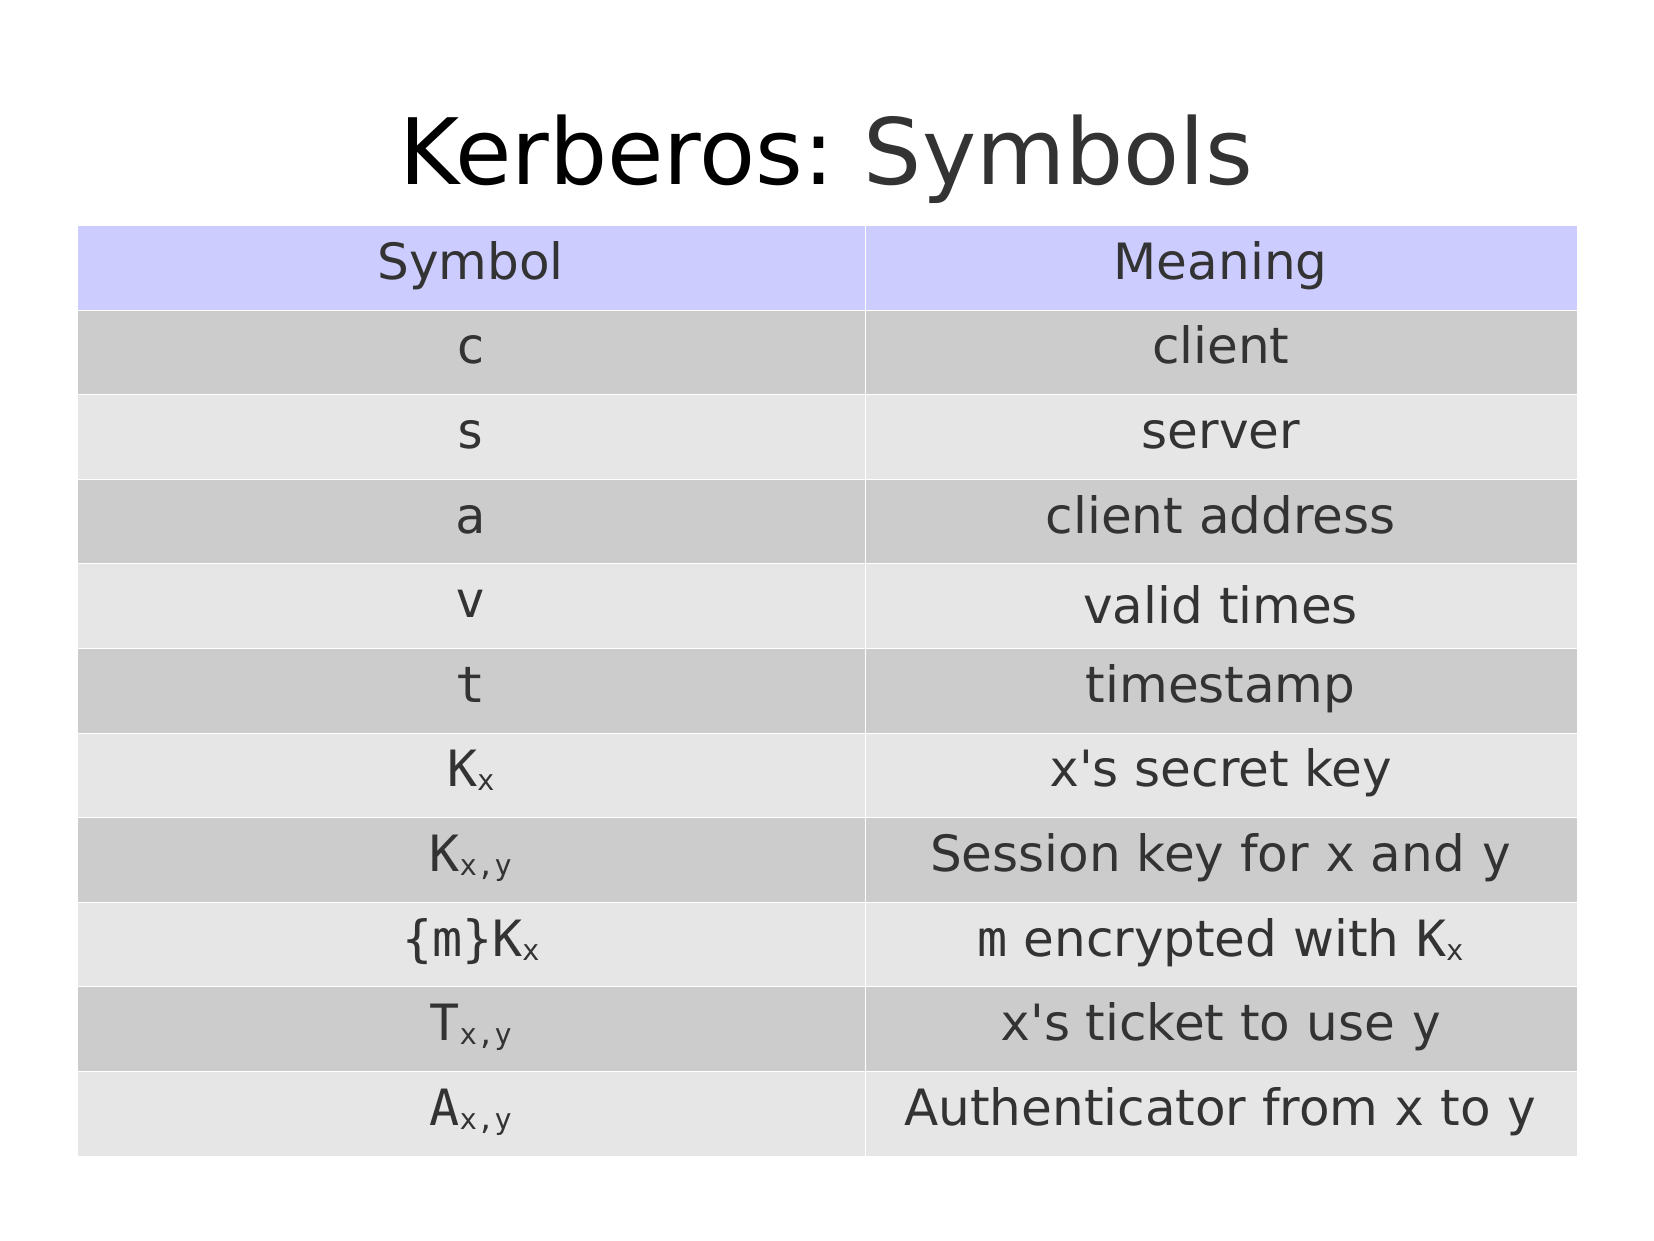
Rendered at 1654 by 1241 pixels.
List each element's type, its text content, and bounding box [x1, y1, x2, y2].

table_cell v [78, 564, 865, 648]
title Kerberos: Symbols [82, 49, 1571, 225]
table_cell valid times [866, 564, 1577, 648]
table_header Meaning [866, 226, 1577, 310]
table_cell x's ticket to use y [866, 987, 1577, 1071]
table_cell Session key for x and y [866, 818, 1577, 902]
table_cell Kx,y [78, 818, 865, 902]
table_cell timestamp [866, 649, 1577, 733]
table_cell s [78, 395, 865, 479]
table_cell server [866, 395, 1577, 479]
table_cell client address [866, 480, 1577, 563]
table_header Symbol [78, 226, 865, 310]
table_cell m encrypted with Kx [866, 903, 1577, 986]
table_cell t [78, 649, 865, 733]
table_cell Ax,y [78, 1072, 865, 1156]
table_cell a [78, 480, 865, 563]
table_cell client [866, 311, 1577, 394]
table_cell Authenticator from x to y [866, 1072, 1577, 1156]
table_cell Tx,y [78, 987, 865, 1071]
table_cell x's secret key [866, 734, 1577, 817]
table_cell Kx [78, 734, 865, 817]
table_cell {m}Kx [78, 903, 865, 986]
table_cell c [78, 311, 865, 394]
